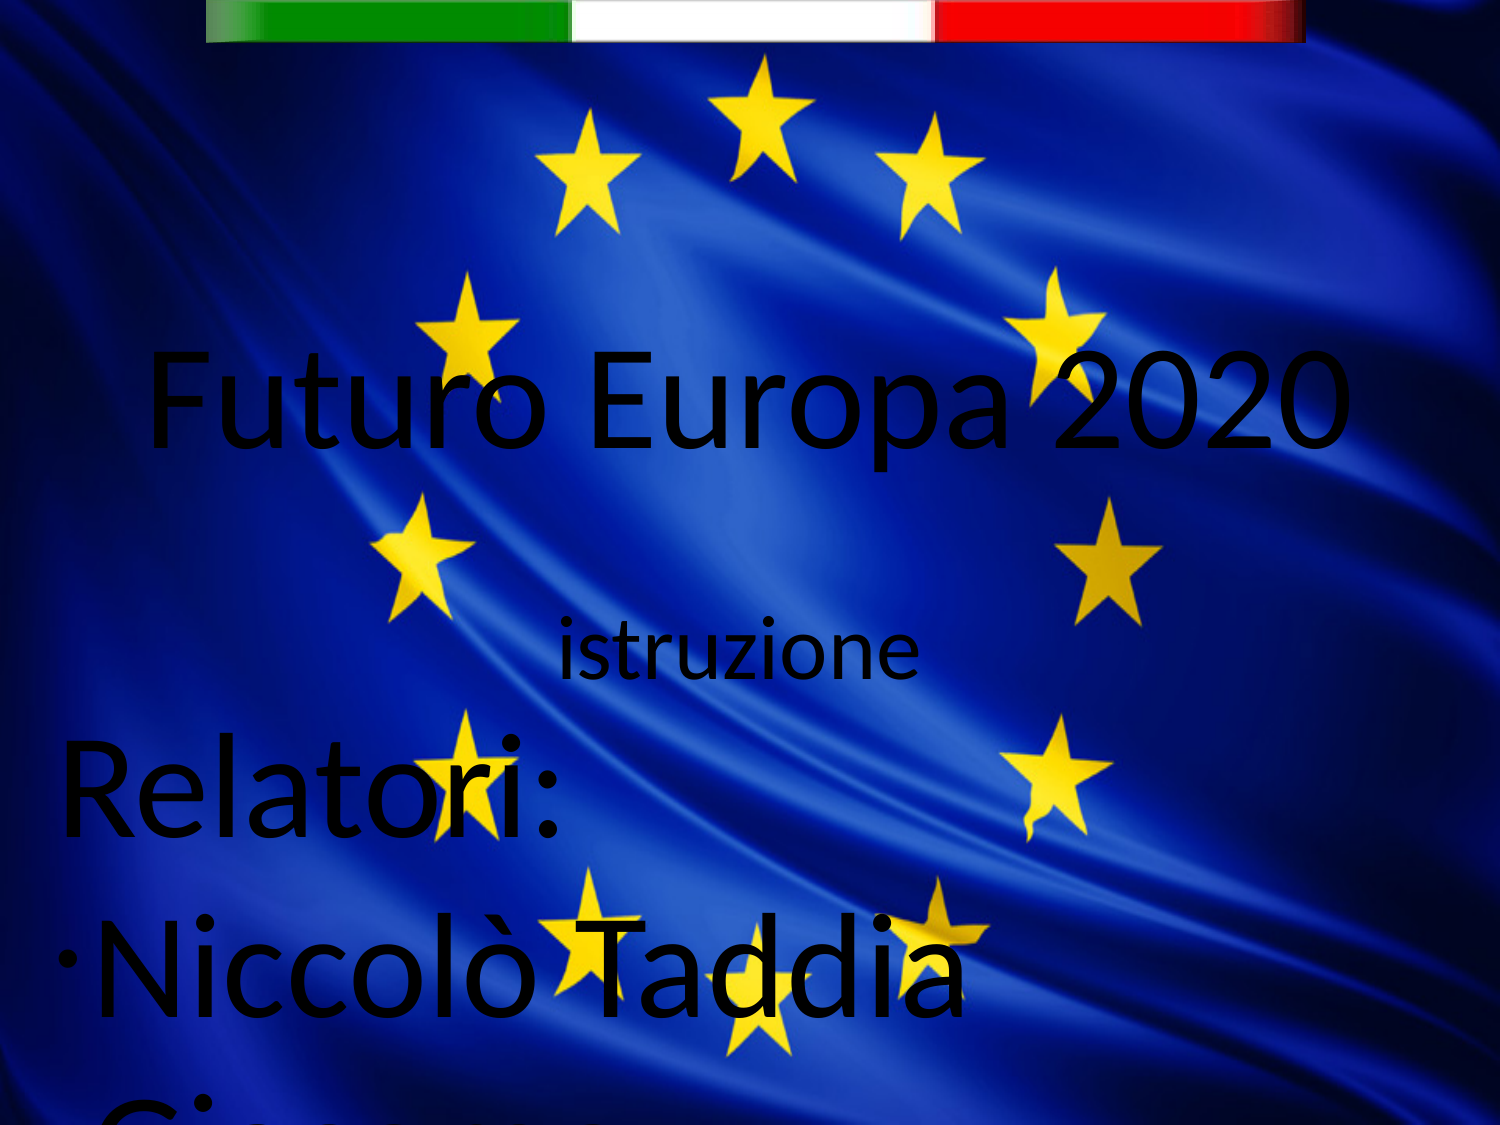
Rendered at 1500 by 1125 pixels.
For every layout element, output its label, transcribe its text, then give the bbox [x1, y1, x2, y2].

subtitle Relatori: Niccolò Taddia Giacomo Valenti Marco Rossi Fabio Orlandini Piero Mazzanti Patricia Perez Jonathan Herrera Ayoub Achik [41, 680, 1092, 1016]
title Futuro Europa 2020 istruzione [112, 290, 1388, 532]
picture [0, 0, 1500, 1125]
